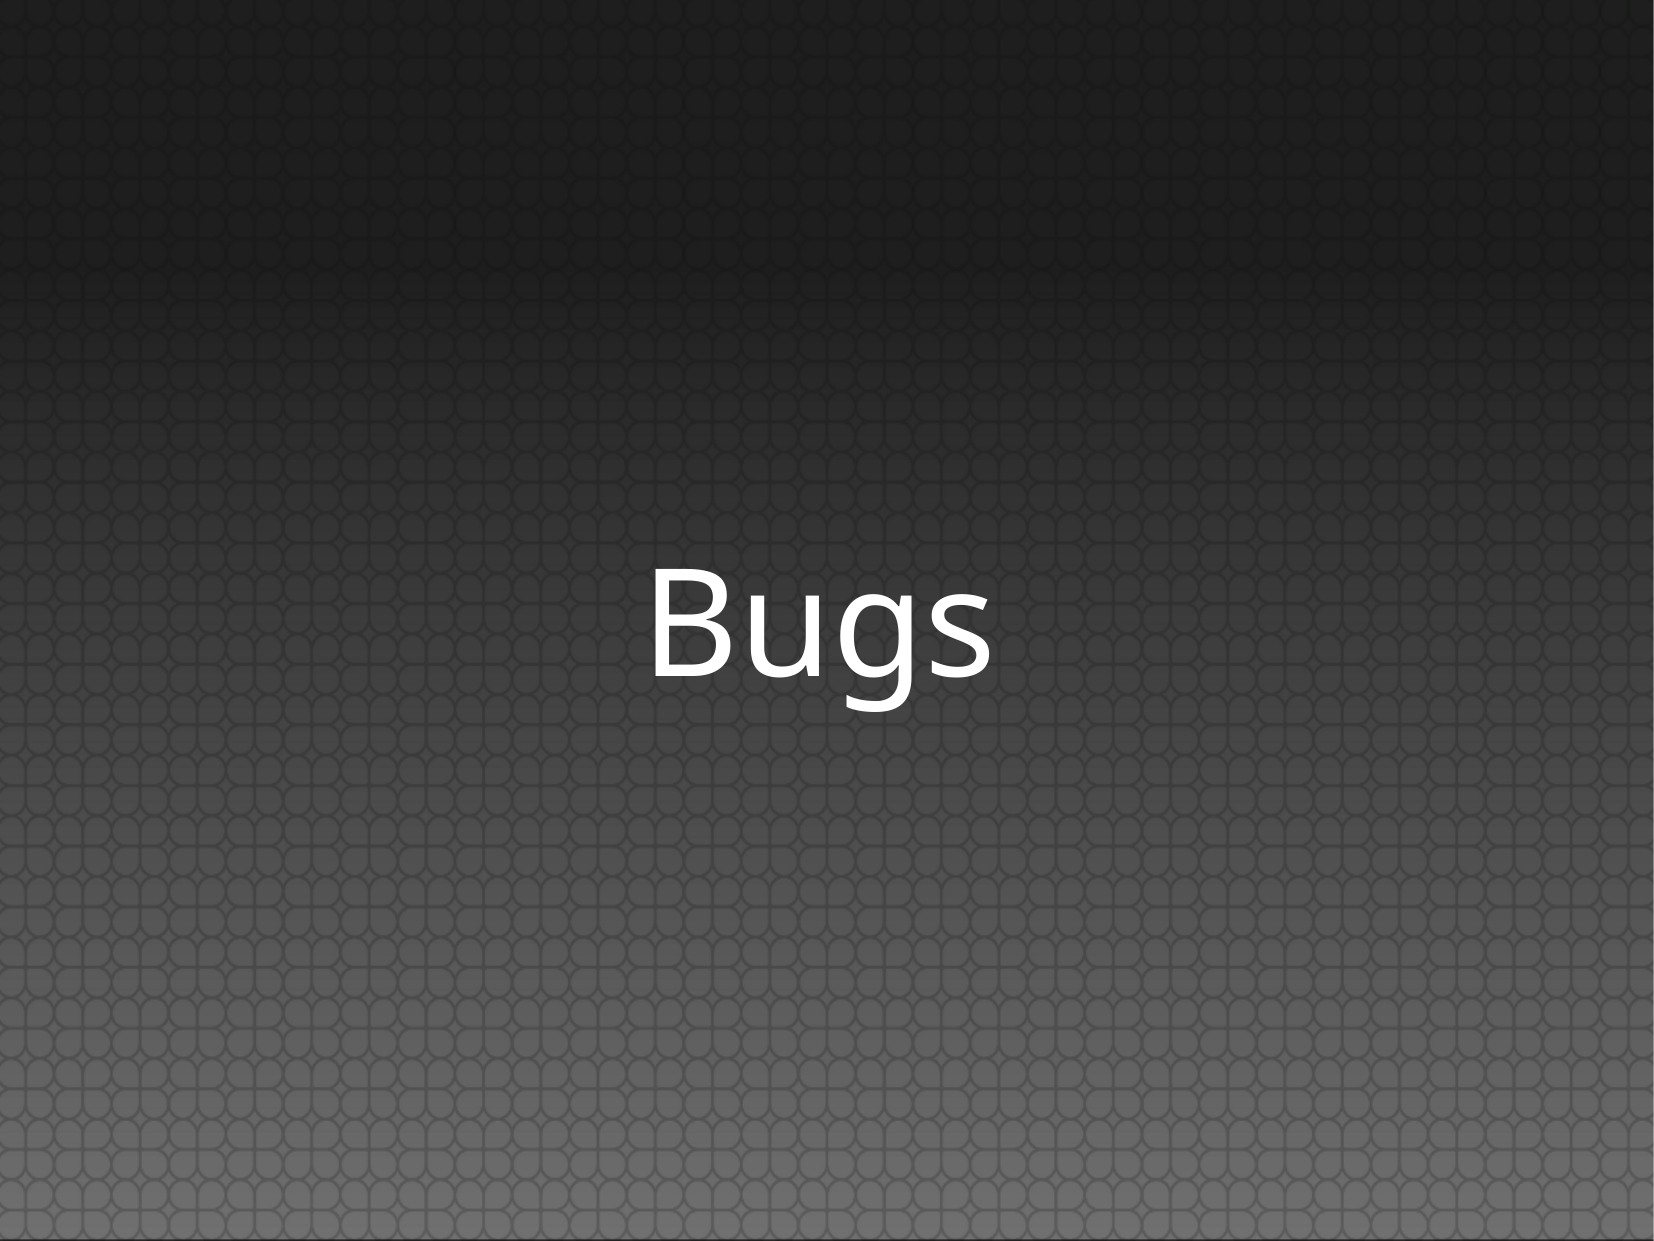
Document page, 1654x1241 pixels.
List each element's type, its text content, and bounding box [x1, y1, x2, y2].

picture [0, 0, 1654, 1241]
title Bugs [75, 525, 1564, 713]
